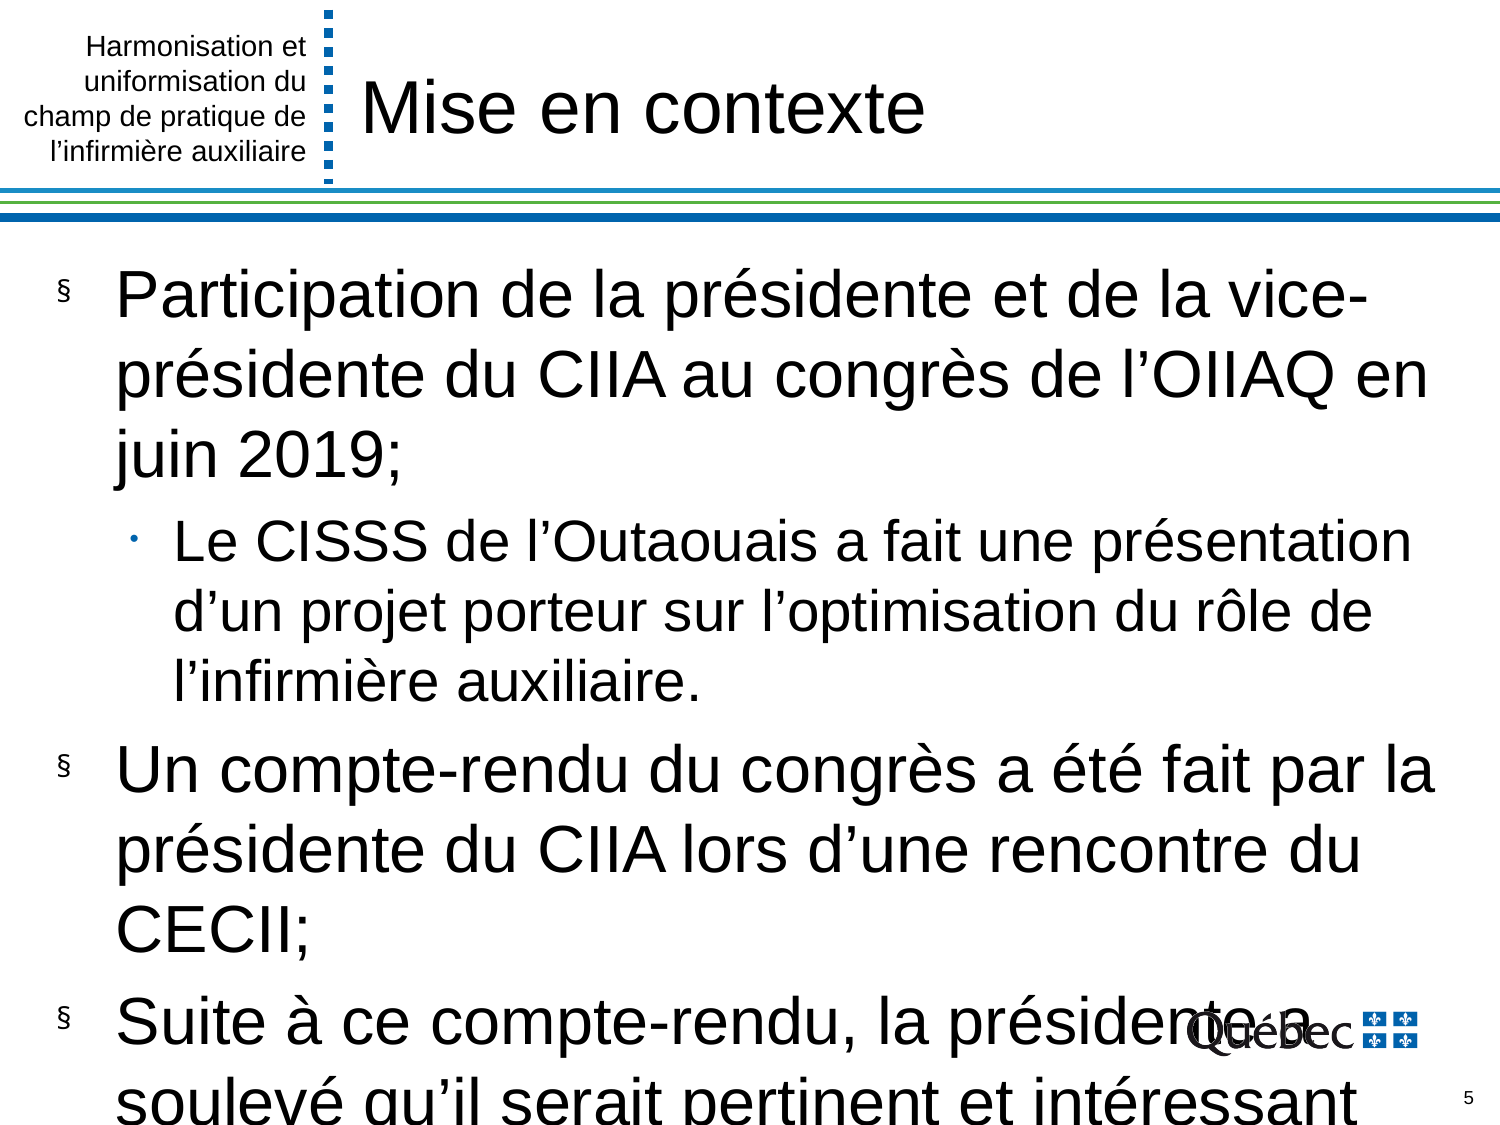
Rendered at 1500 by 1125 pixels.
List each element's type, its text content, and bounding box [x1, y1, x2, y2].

text_box Mise en contexte [348, 193, 1489, 197]
text_box Participation de la présidente et de la vice-présidente du CIIA au congrès de l’OIIAQ en juin 2019; Le CISSS de l’Outaouais a fait une présentation d’un projet porteur sur l’optimisation du rôle de l’infirmière auxiliaire. Un compte-rendu du congrès a été fait par la présidente du CIIA lors d’une rencontre du CECII; Suite à ce compte-rendu, la présidente a soulevé qu’il serait pertinent et intéressant de faire un projet similaire dans notre organisation. [41, 243, 1459, 988]
text_box <numéro> [1449, 1078, 1500, 1125]
text_box Mise en contexte [348, 11, 1489, 188]
text_box Harmonisation et uniformisation du champ de pratique de l’infirmière auxiliaire [5, 0, 319, 195]
picture [1163, 987, 1441, 1072]
